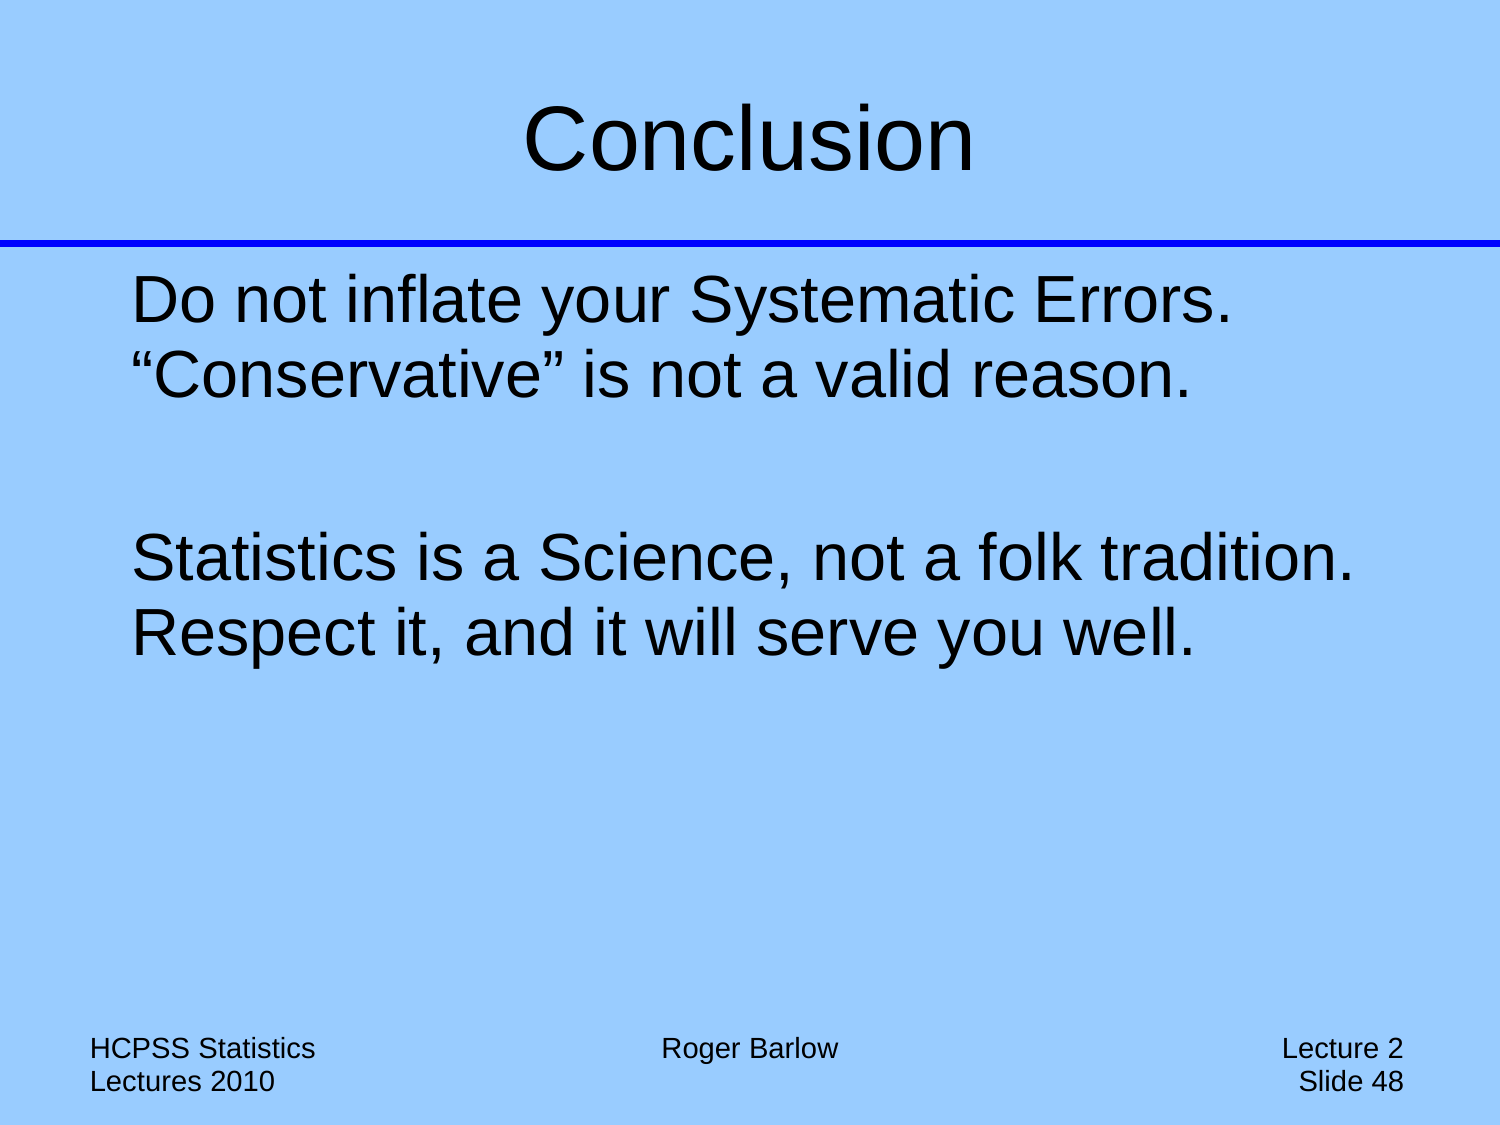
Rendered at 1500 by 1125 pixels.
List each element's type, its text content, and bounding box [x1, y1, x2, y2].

title Conclusion [75, 52, 1426, 226]
list Do not inflate your Systematic Errors. “Conservative” is not a valid reason. Statistics is a Science, not a folk tradition. Respect it, and it will serve you well. [75, 262, 1426, 991]
